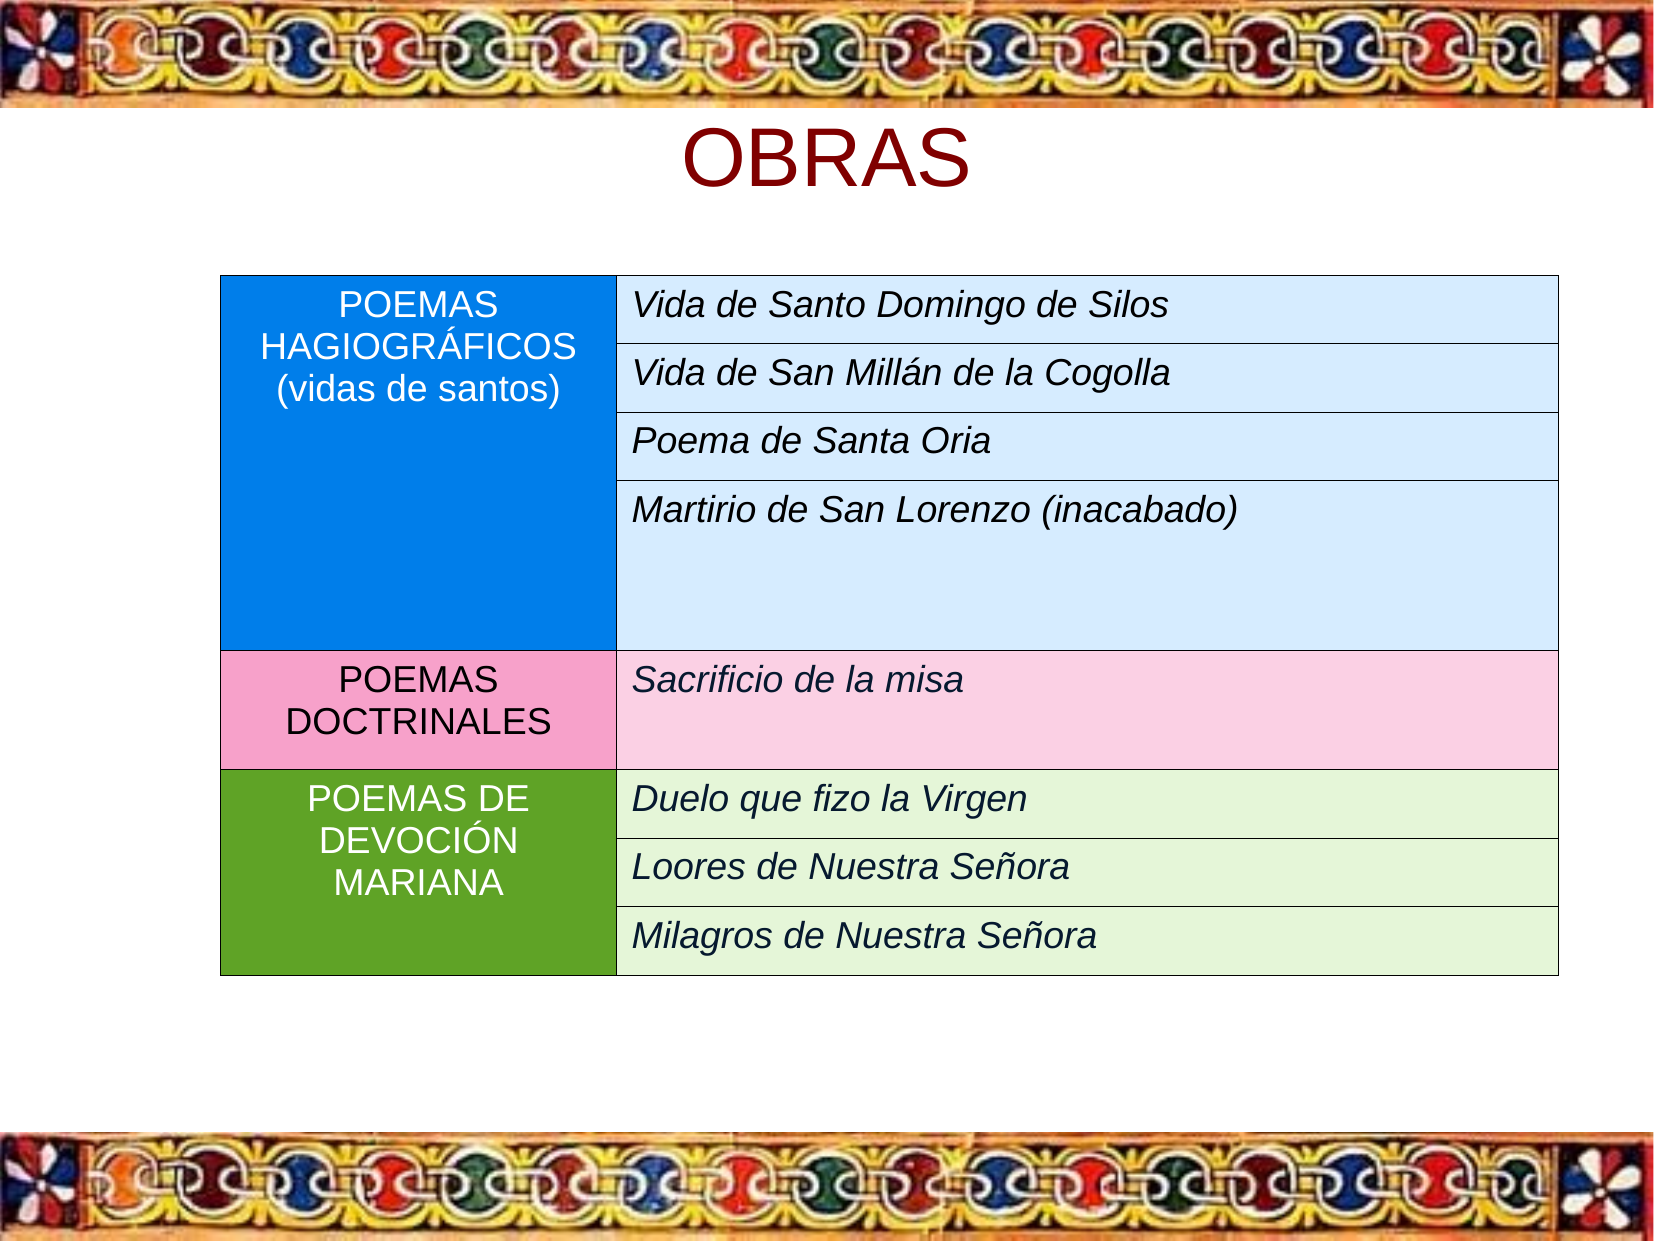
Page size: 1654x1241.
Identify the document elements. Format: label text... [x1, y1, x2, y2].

picture [0, 0, 1654, 108]
table_header Vida de Santo Domingo de Silos [617, 276, 1558, 343]
table_cell POEMAS DE DEVOCIÓN MARIANA [221, 770, 616, 975]
table_cell POEMAS DOCTRINALES [221, 651, 616, 769]
table_header POEMAS HAGIOGRÁFICOS (vidas de santos) [221, 276, 616, 650]
table_cell Sacrificio de la misa [617, 651, 1558, 769]
table_cell Duelo que fizo la Virgen [617, 770, 1558, 838]
title OBRAS [82, 108, 1571, 257]
table_cell Vida de San Millán de la Cogolla [617, 344, 1558, 412]
table_cell Martirio de San Lorenzo (inacabado) [617, 481, 1558, 650]
picture [0, 1132, 1654, 1241]
table_cell Loores de Nuestra Señora [617, 839, 1558, 906]
table_cell Poema de Santa Oria [617, 413, 1558, 480]
table_cell Milagros de Nuestra Señora [617, 907, 1558, 975]
